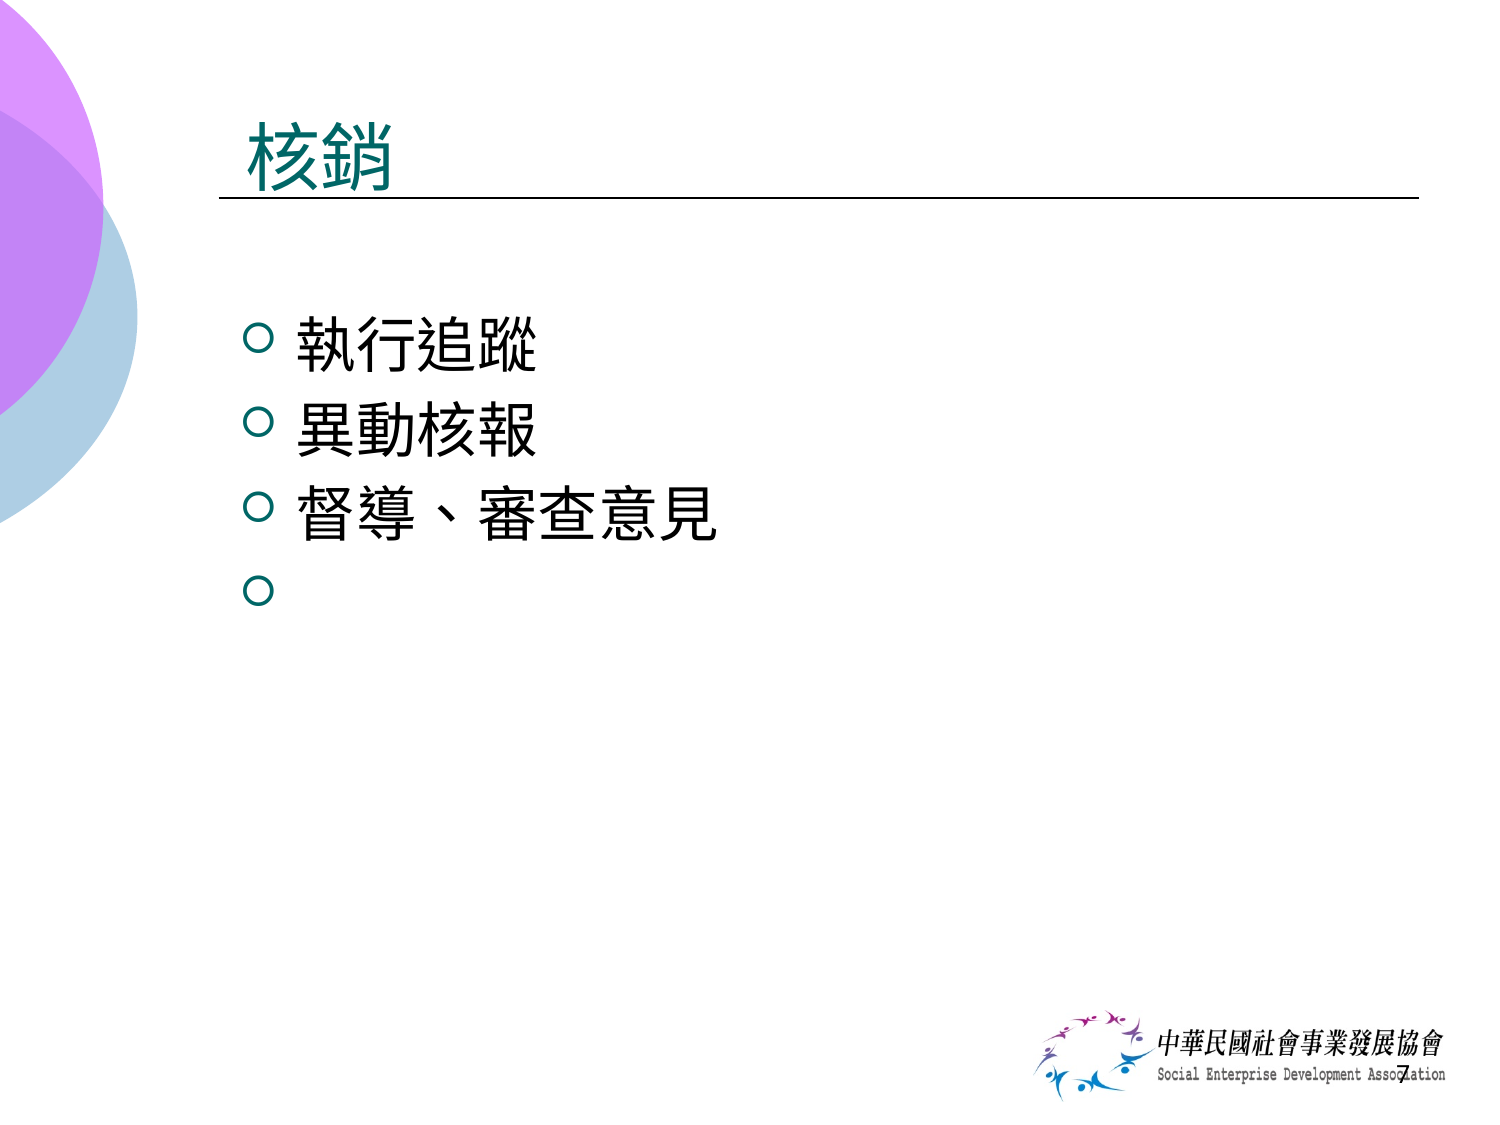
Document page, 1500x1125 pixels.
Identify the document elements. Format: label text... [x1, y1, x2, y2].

text_box 執行追蹤 異動核報 督導、審查意見 [224, 299, 1425, 975]
text_box <編號> [1074, 1025, 1425, 1100]
picture [1033, 1010, 1447, 1102]
text_box 核銷 [230, 54, 1430, 208]
